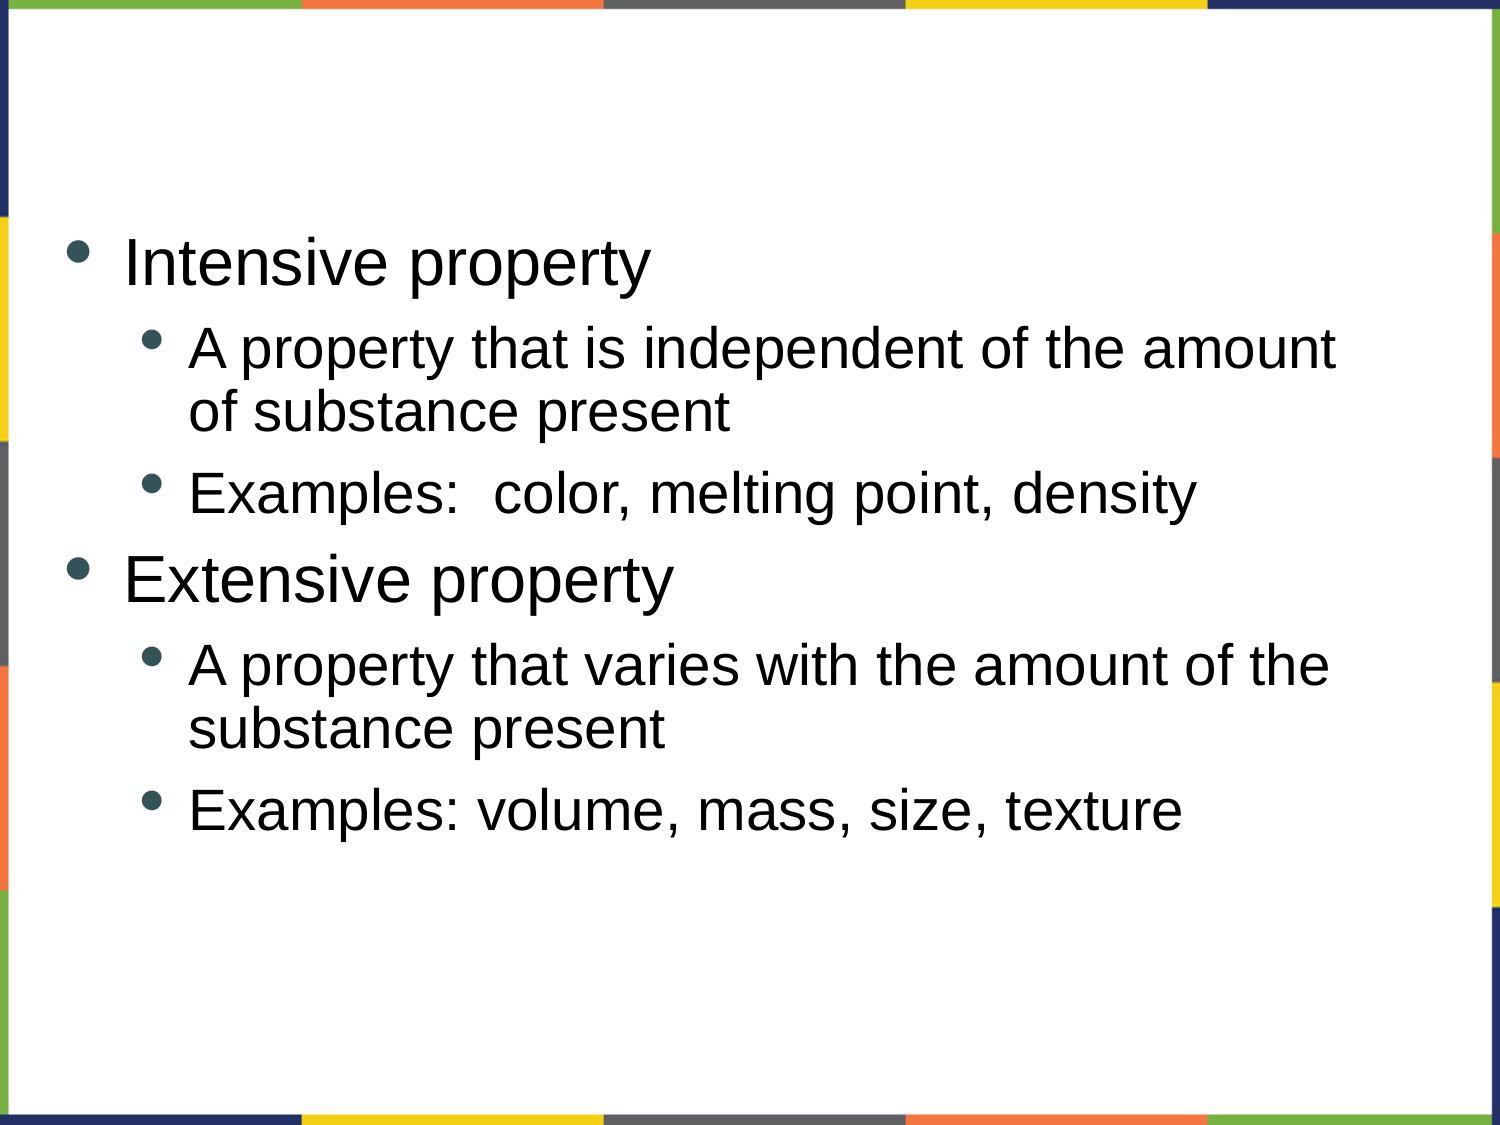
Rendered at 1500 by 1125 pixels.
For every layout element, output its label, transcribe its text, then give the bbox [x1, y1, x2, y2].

picture [0, 0, 1500, 1125]
text_box Intensive property A property that is independent of the amount of substance present Examples: color, melting point, density Extensive property A property that varies with the amount of the substance present Examples: volume, mass, size, texture [51, 220, 1402, 946]
